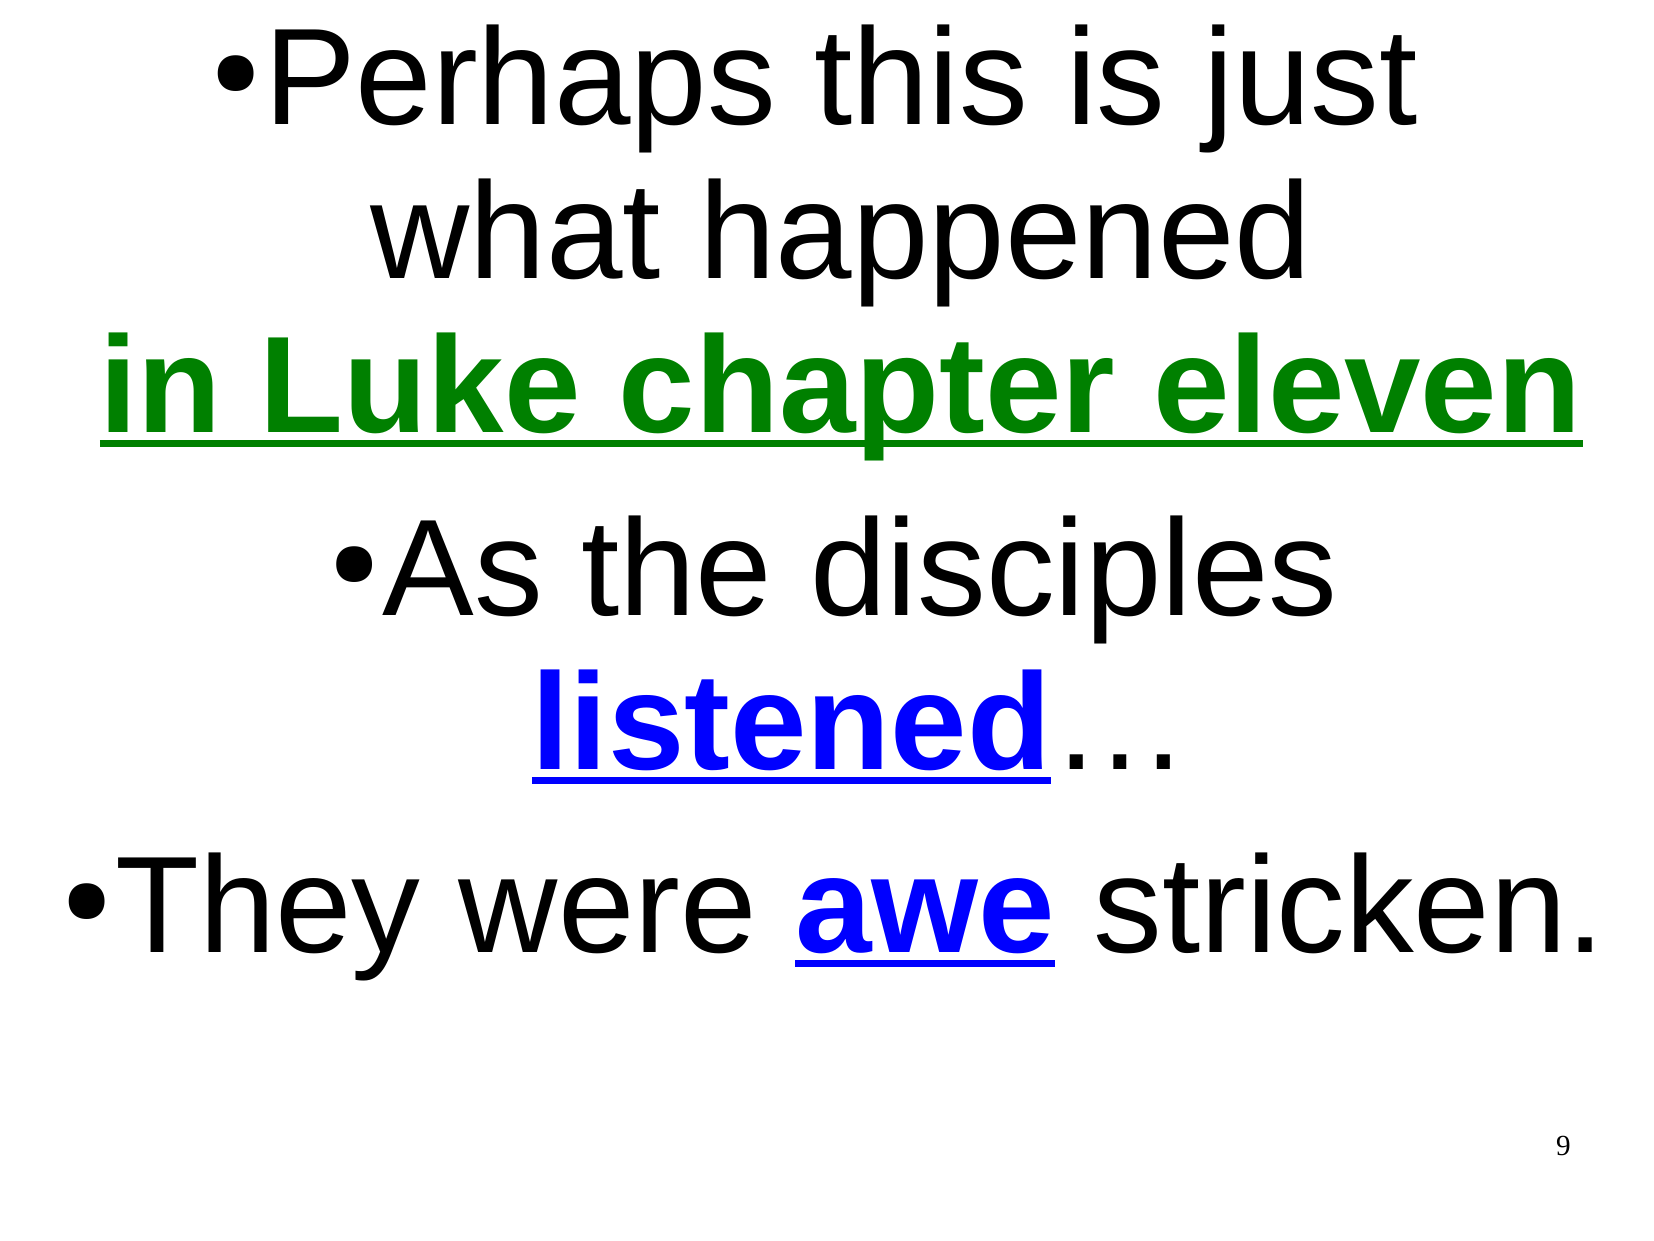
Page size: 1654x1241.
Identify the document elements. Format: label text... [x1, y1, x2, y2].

list Perhaps this is just what happened in Luke chapter eleven As the disciples listened… They were awe stricken. [0, 0, 1651, 1238]
